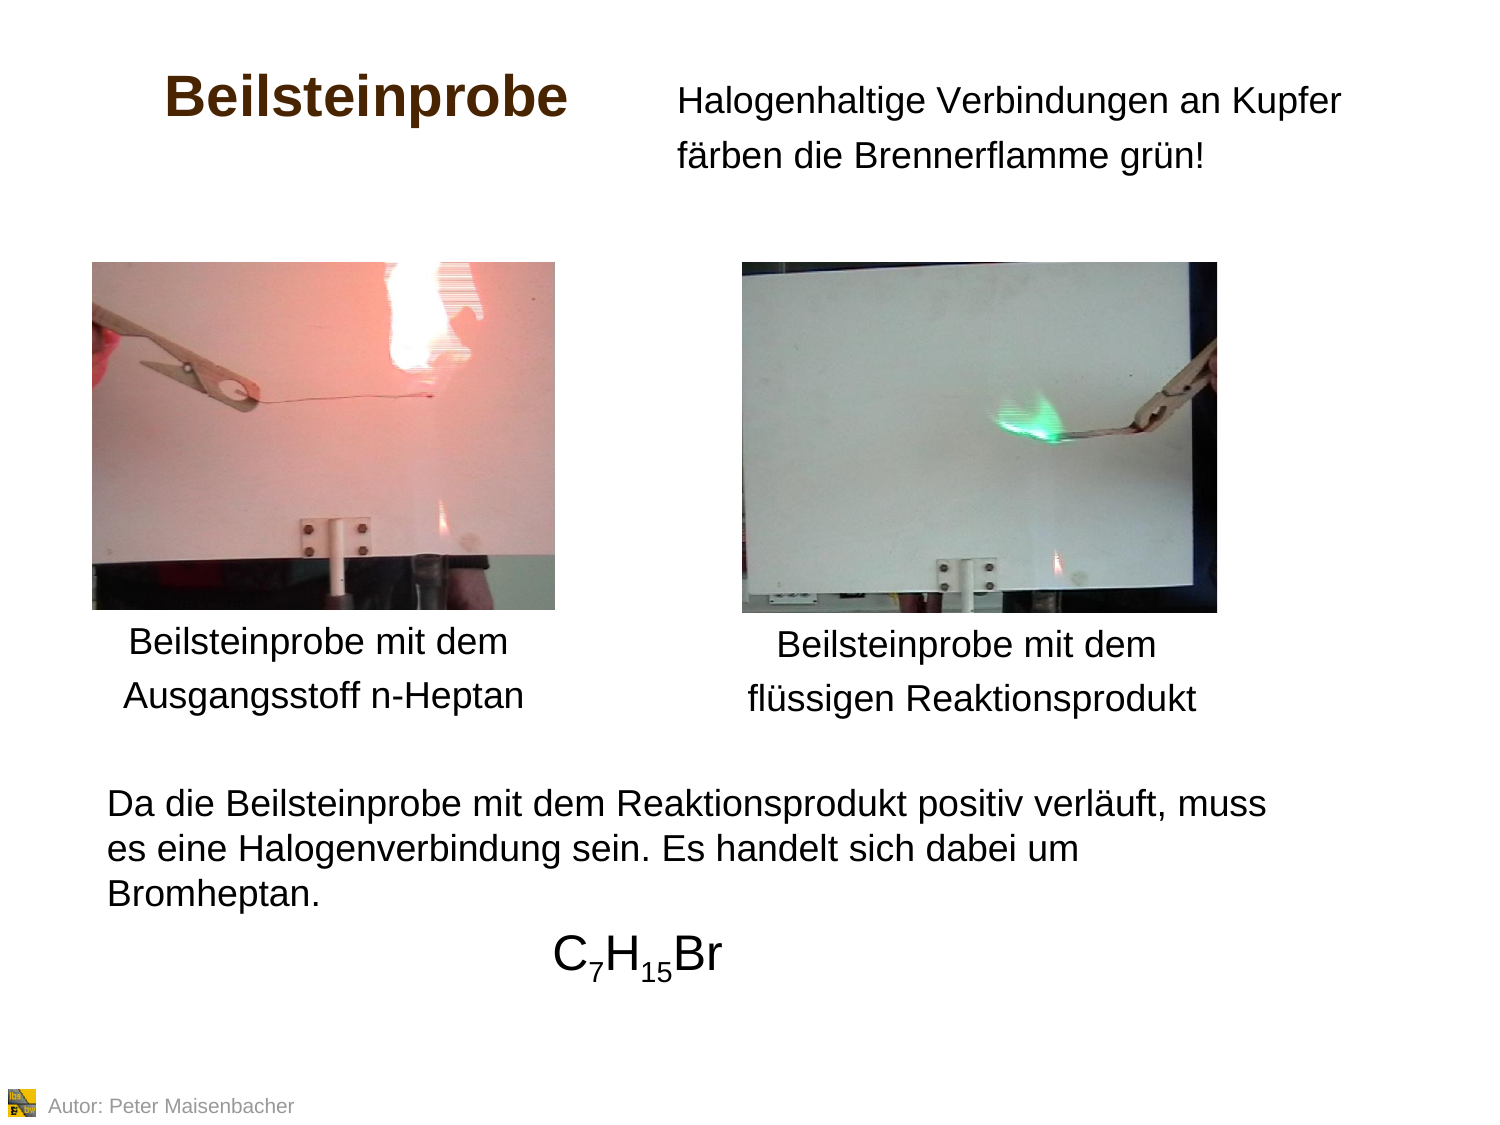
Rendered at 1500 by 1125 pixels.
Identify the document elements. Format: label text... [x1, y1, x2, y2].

title Beilsteinprobe [150, 49, 613, 138]
picture [8, 1089, 36, 1117]
text_box Da die Beilsteinprobe mit dem Reaktionsprodukt positiv verläuft, muss es eine Halogenverbindung sein. Es handelt sich dabei um Bromheptan. [92, 771, 1318, 923]
text_box Beilsteinprobe mit dem Ausgangsstoff n-Heptan [108, 609, 540, 724]
picture [742, 262, 1218, 612]
text_box Beilsteinprobe mit dem flüssigen Reaktionsprodukt [696, 612, 1247, 728]
picture [92, 262, 555, 610]
text_box Halogenhaltige Verbindungen an Kupfer färben die Brennerflamme grün! [662, 68, 1375, 184]
text_box C7H15Br [537, 912, 788, 997]
